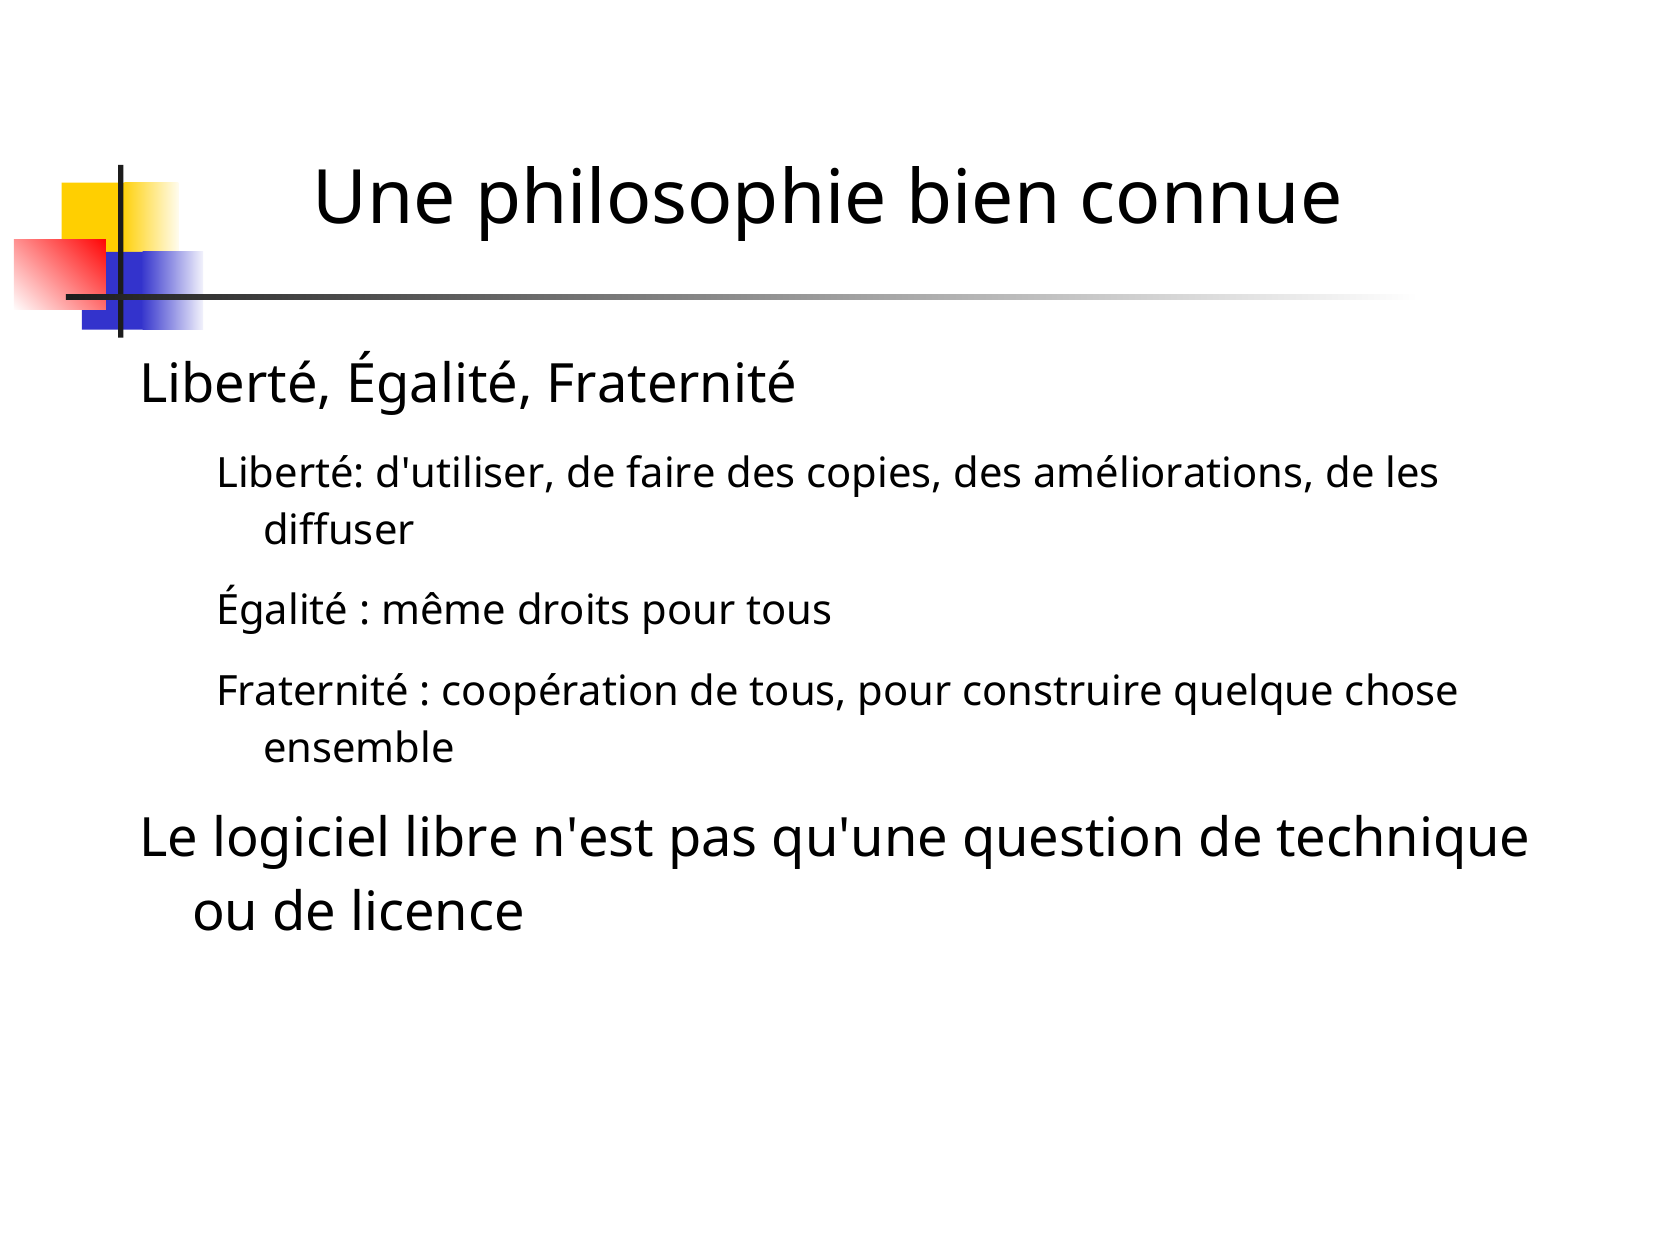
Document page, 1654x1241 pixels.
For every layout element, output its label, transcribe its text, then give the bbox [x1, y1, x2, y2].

title Une philosophie bien connue [121, 83, 1534, 307]
list Liberté, Égalité, Fraternité Liberté: d'utiliser, de faire des copies, des améliorations, de les diffuser Égalité : même droits pour tous Fraternité : coopération de tous, pour construire quelque chose ensemble Le logiciel libre n'est pas qu'une question de technique ou de licence [121, 344, 1534, 1127]
